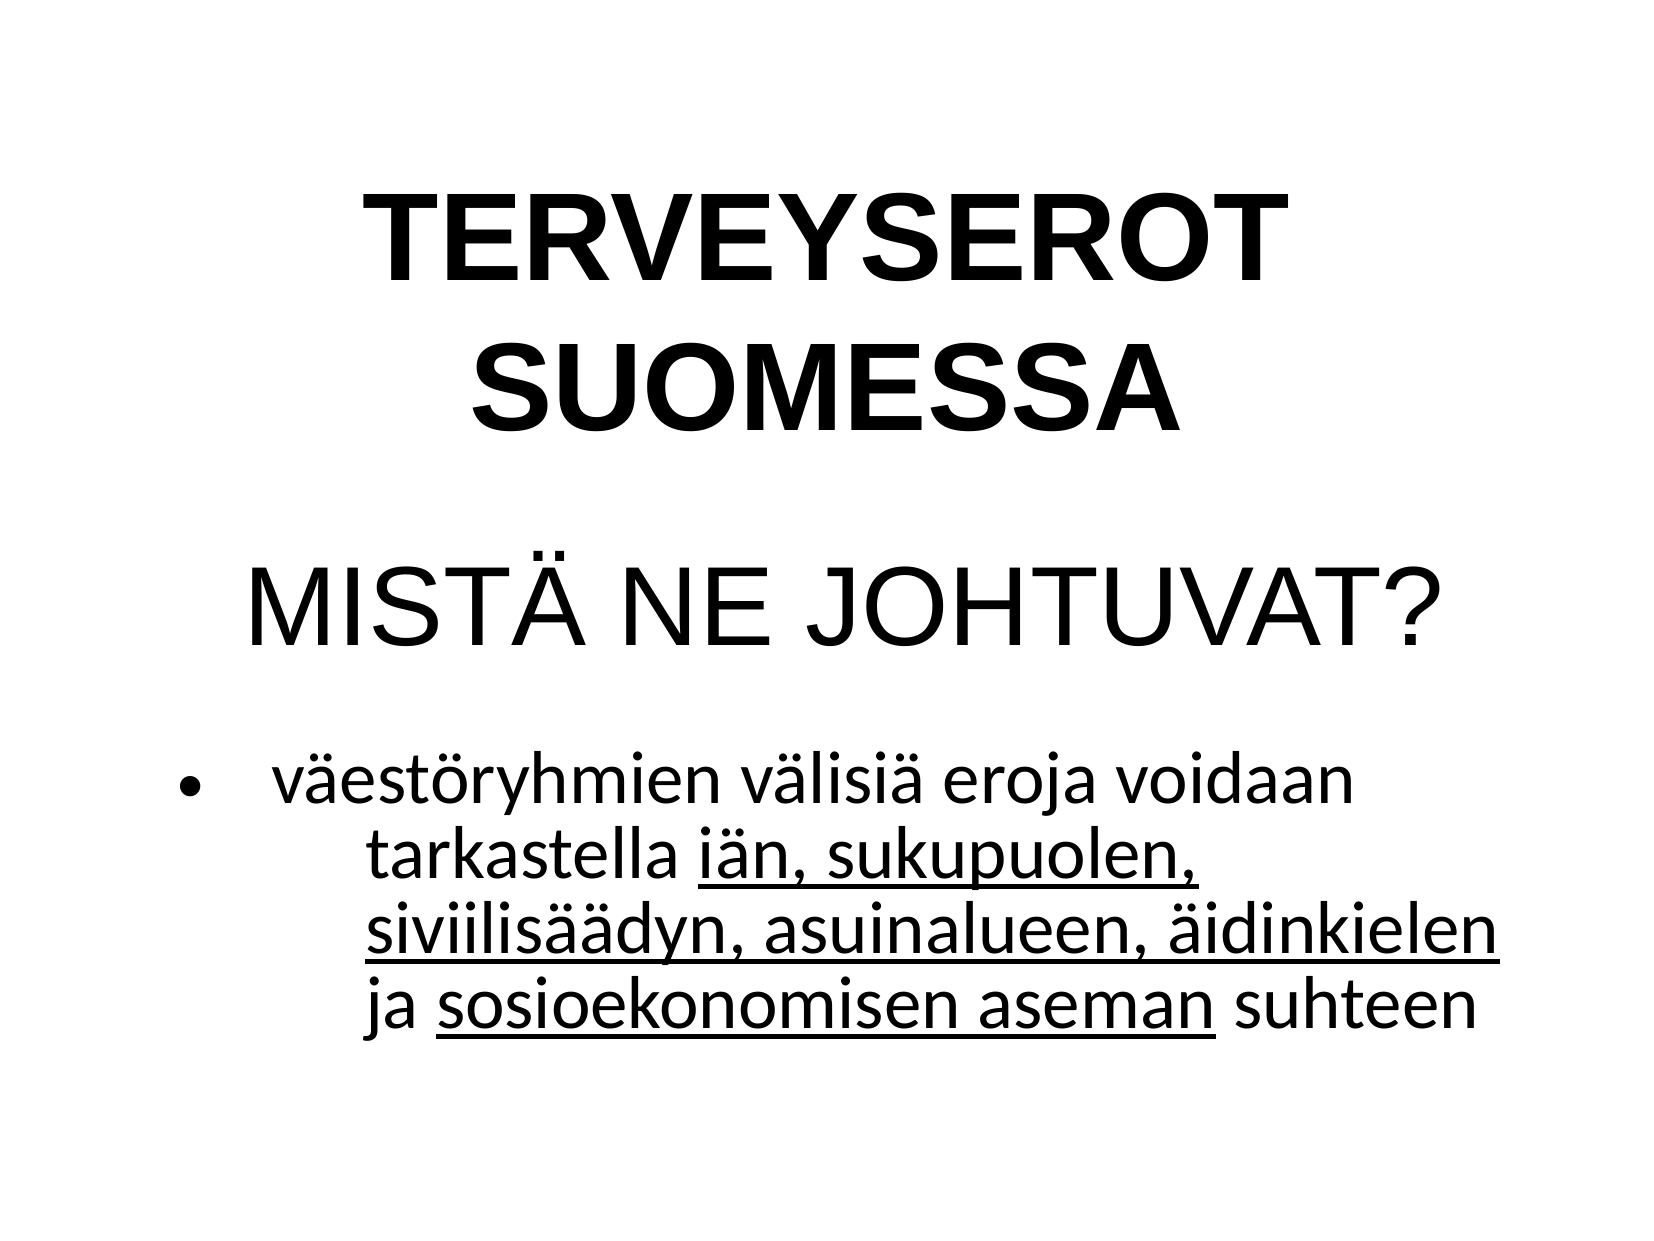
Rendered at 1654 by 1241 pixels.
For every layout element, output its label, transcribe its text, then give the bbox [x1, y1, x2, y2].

subtitle MISTÄ NE JOHTUVAT? [118, 338, 1571, 863]
text_box väestöryhmien välisiä eroja voidaan tarkastella iän, sukupuolen, siviilisäädyn, asuinalueen, äidinkielen ja sosioekonomisen aseman suhteen [162, 740, 1571, 1119]
title TERVEYSEROT SUOMESSA [82, 154, 1571, 458]
